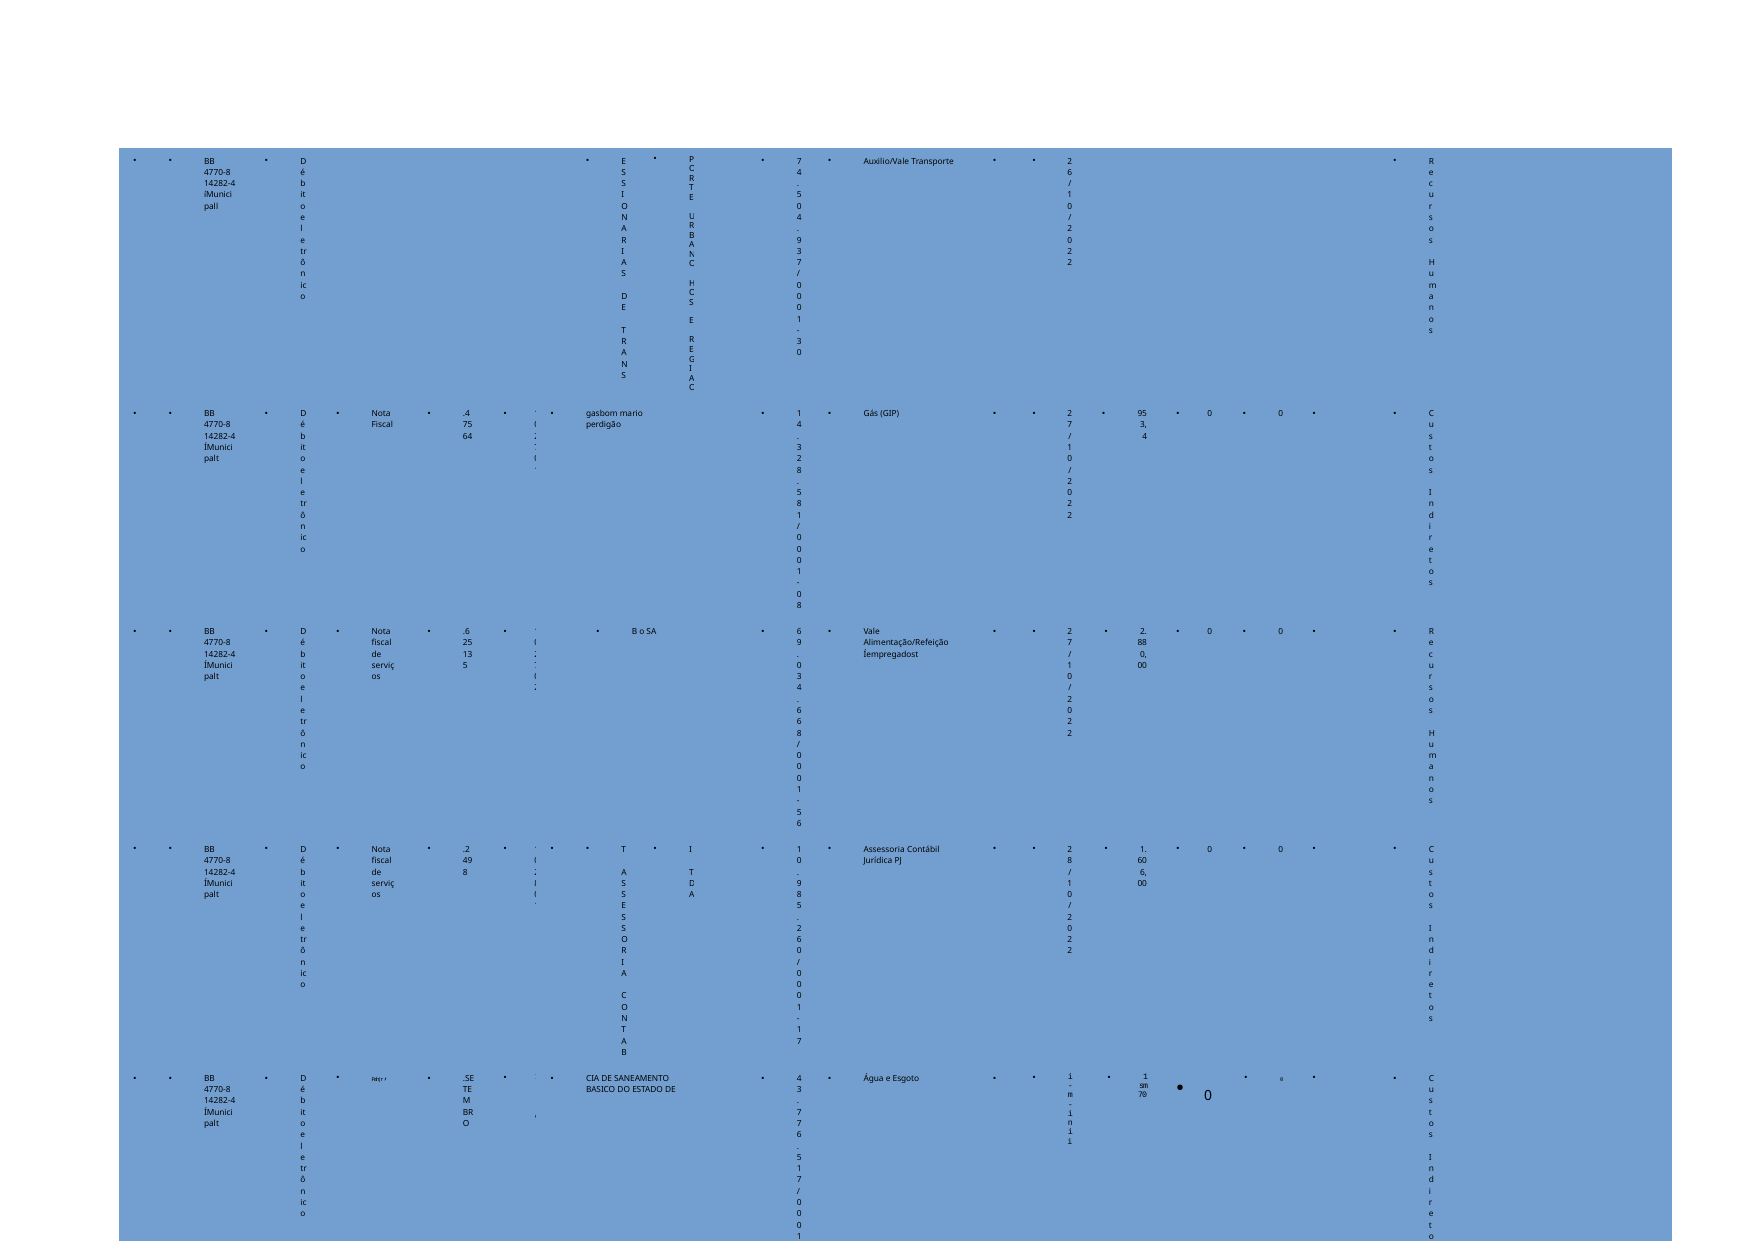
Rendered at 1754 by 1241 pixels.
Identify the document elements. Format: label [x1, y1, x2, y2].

table_header [119, 148, 1672, 401]
table_cell [119, 401, 1672, 1241]
